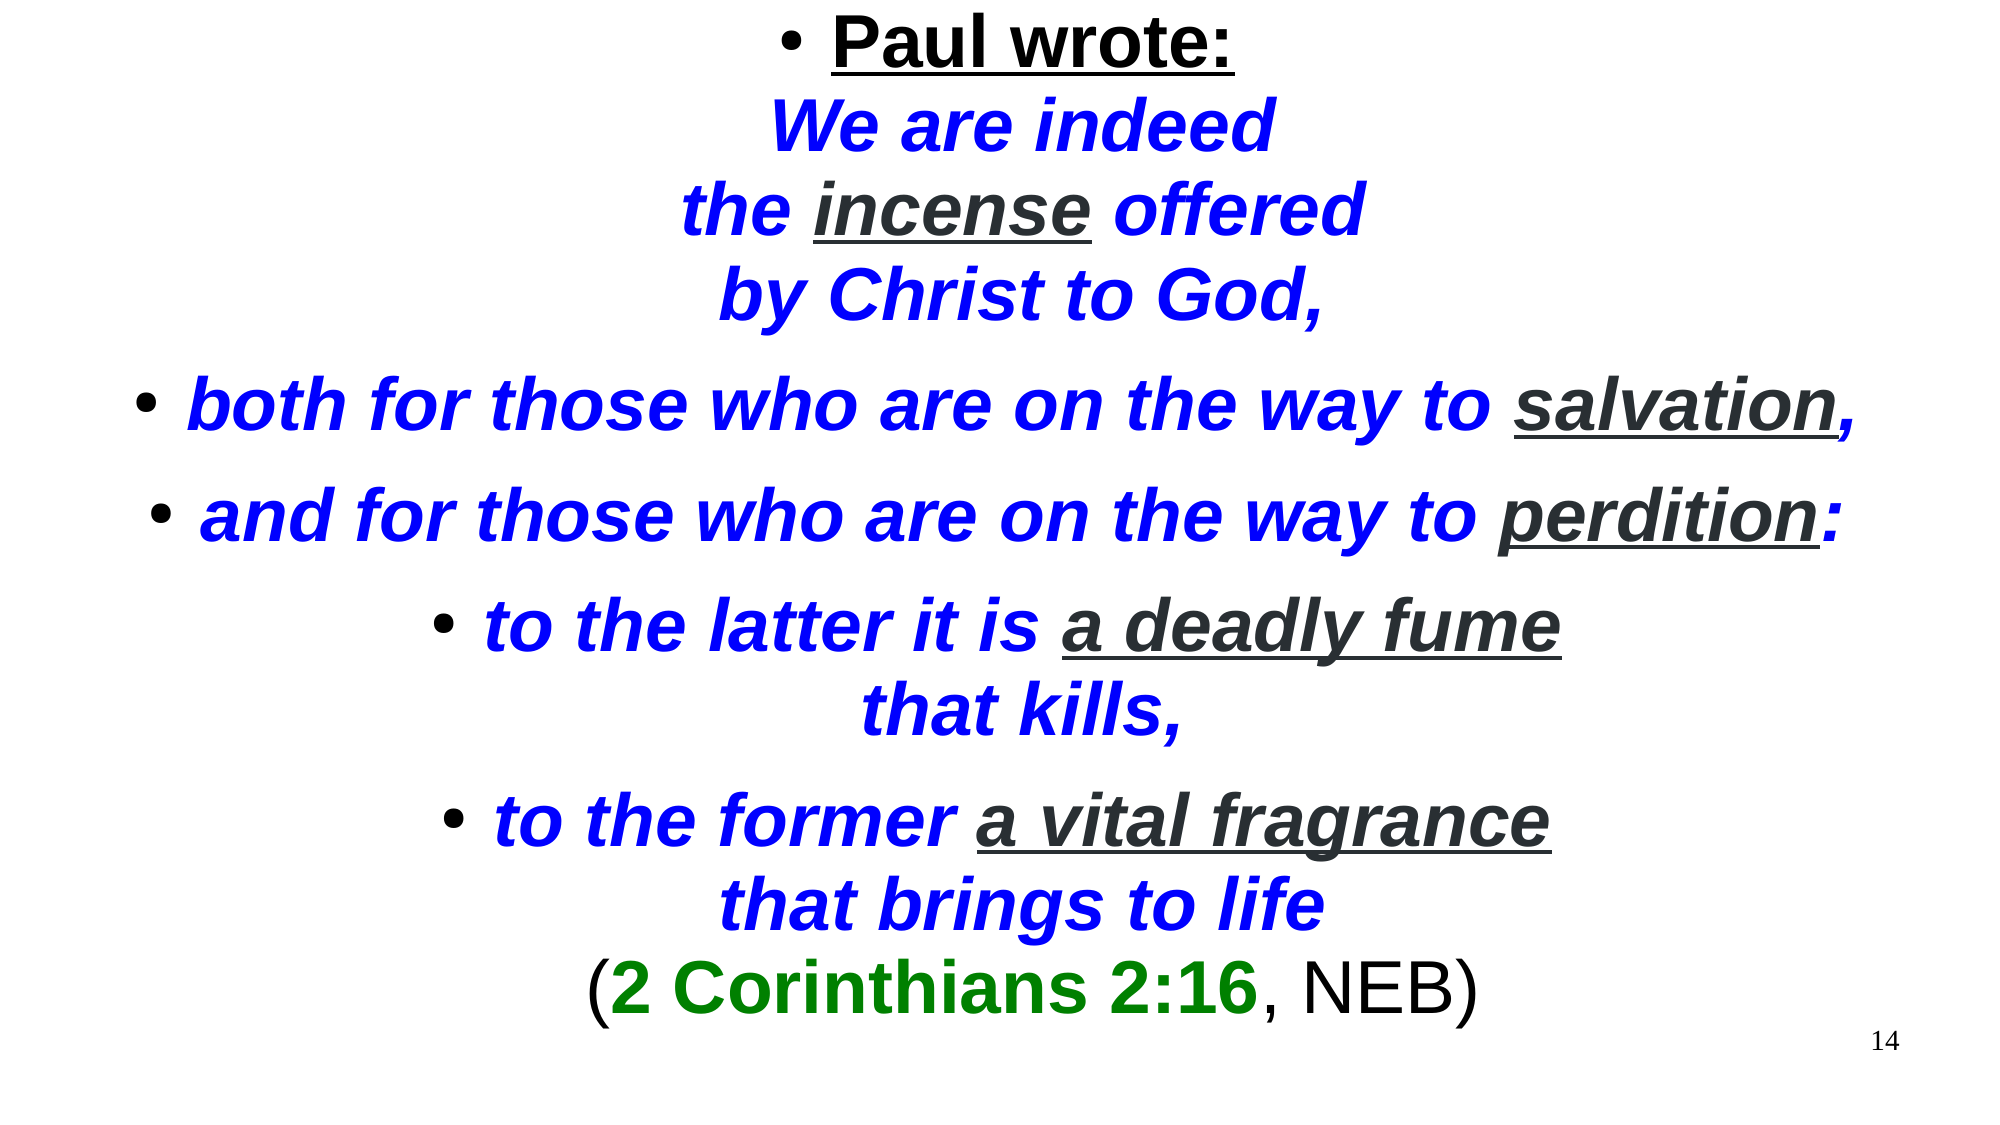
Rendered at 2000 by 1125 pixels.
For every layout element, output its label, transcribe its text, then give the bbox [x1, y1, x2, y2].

list Paul wrote: We are indeed the incense offered by Christ to God, both for those who are on the way to salvation, and for those who are on the way to perdition: to the latter it is a deadly fume that kills, to the former a vital fragrance that brings to life (2 Corinthians 2:16, NEB) [0, 0, 1996, 1123]
